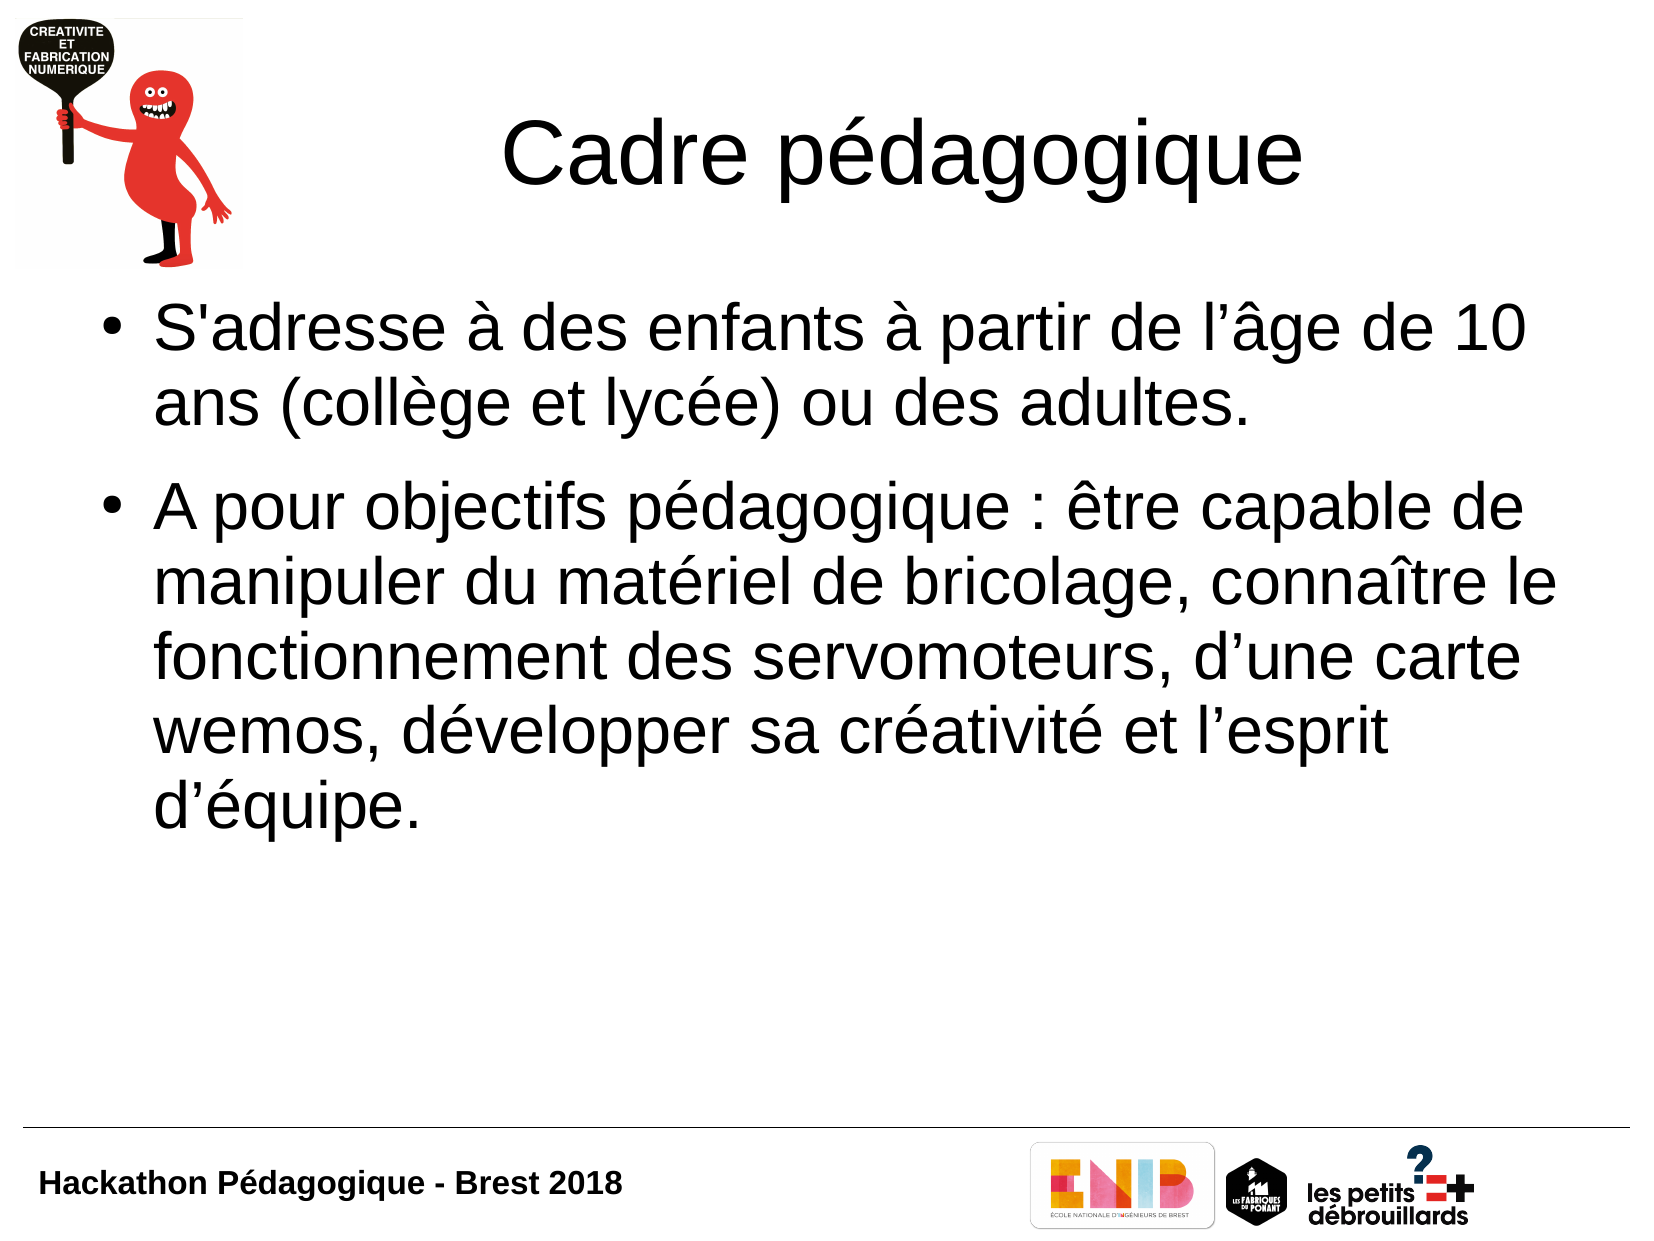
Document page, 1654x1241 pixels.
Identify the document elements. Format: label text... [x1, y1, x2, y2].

picture [15, 18, 243, 269]
picture [1308, 1145, 1474, 1225]
list S'adresse à des enfants à partir de l’âge de 10 ans (collège et lycée) ou des adultes. A pour objectifs pédagogique : être capable de manipuler du matériel de bricolage, connaître le fonctionnement des servomoteurs, d’une carte wemos, développer sa créativité et l’esprit d’équipe. [82, 290, 1571, 1109]
text_box Hackathon Pédagogique - Brest 2018 [23, 1157, 945, 1210]
picture [1015, 1127, 1287, 1241]
title Cadre pédagogique [243, 49, 1571, 257]
